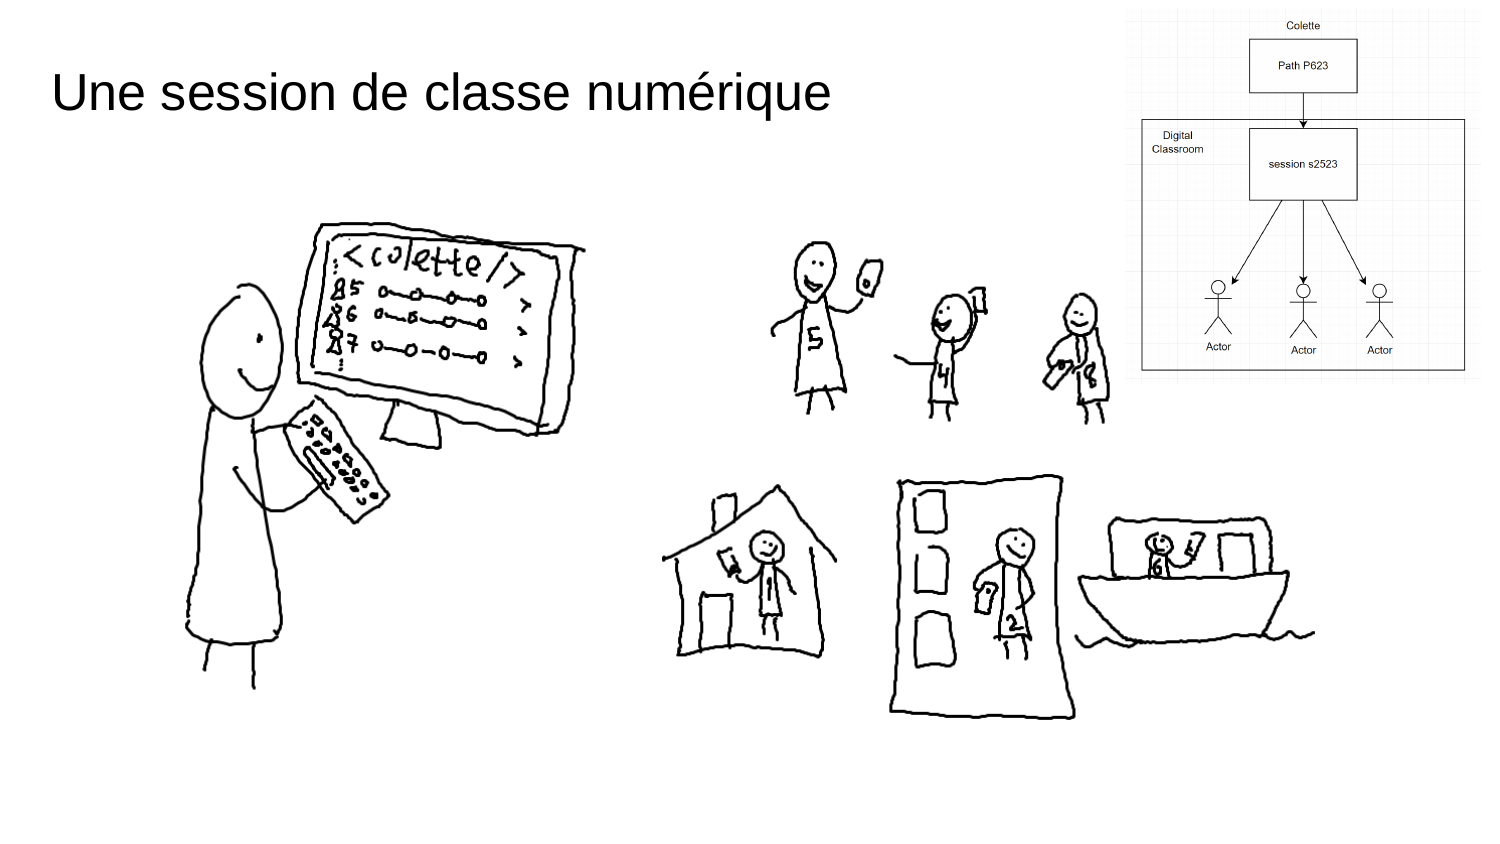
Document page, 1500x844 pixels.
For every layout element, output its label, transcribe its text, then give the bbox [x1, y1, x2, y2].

title Une session de classe numérique [35, 43, 915, 138]
picture [148, 8, 1481, 736]
